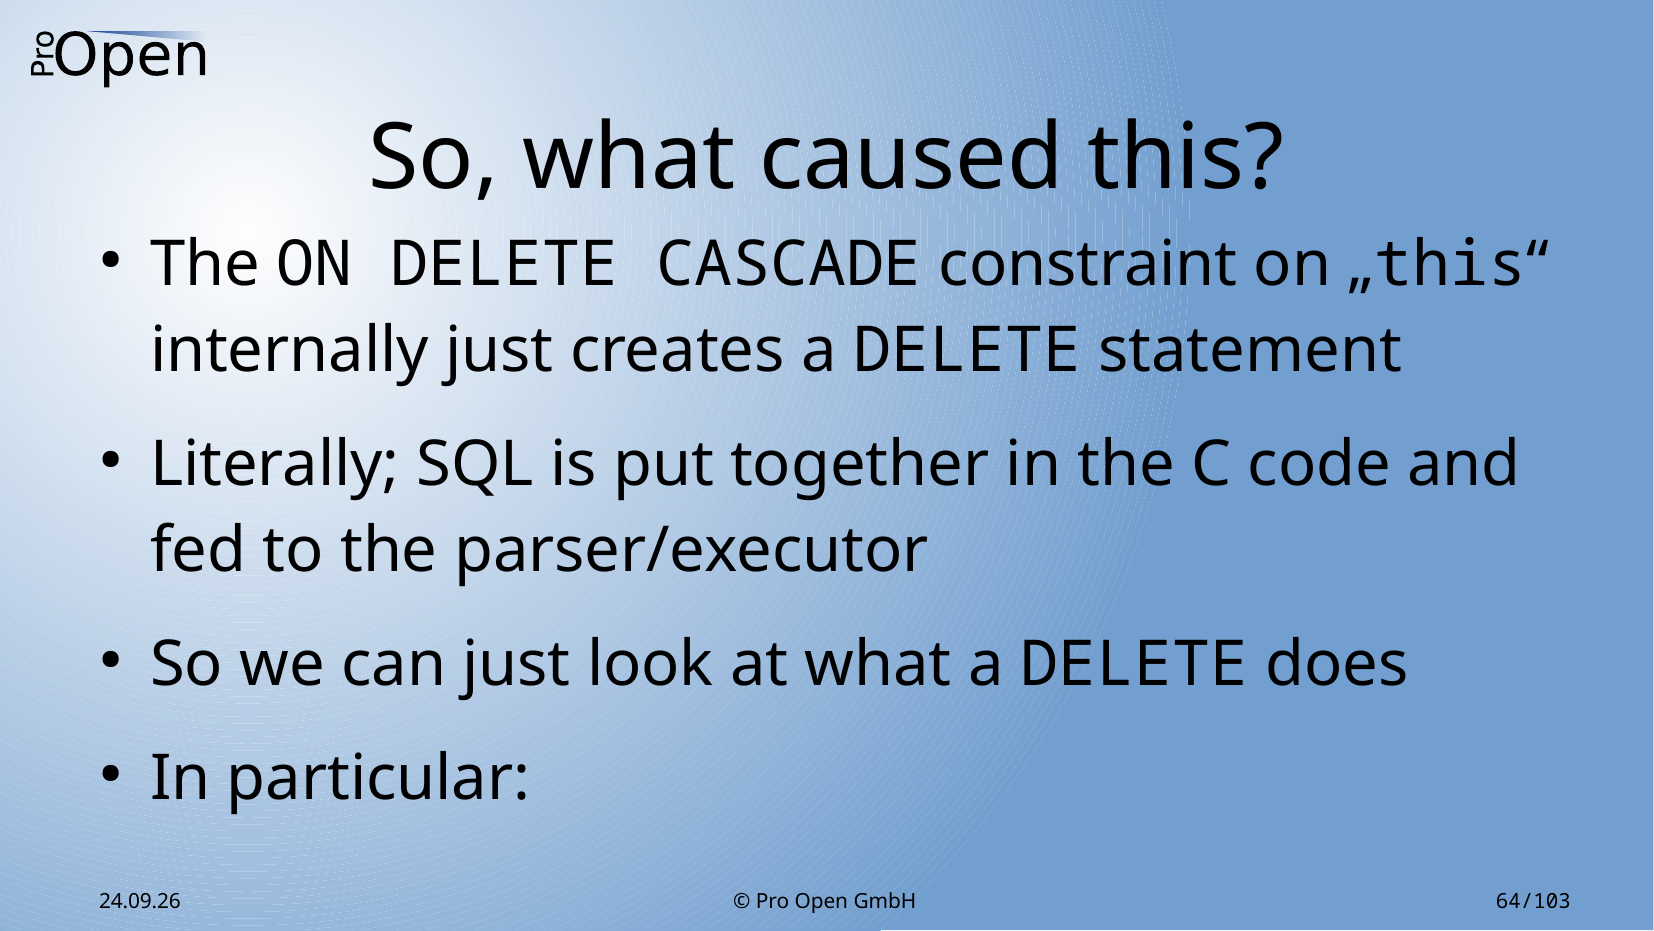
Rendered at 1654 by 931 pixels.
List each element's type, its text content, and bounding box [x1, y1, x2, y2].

title So, what caused this? [82, 88, 1571, 217]
list The ON DELETE CASCADE constraint on „this“ internally just creates a DELETE statement Literally; SQL is put together in the C code and fed to the parser/executor So we can just look at what a DELETE does In particular: [82, 217, 1571, 827]
